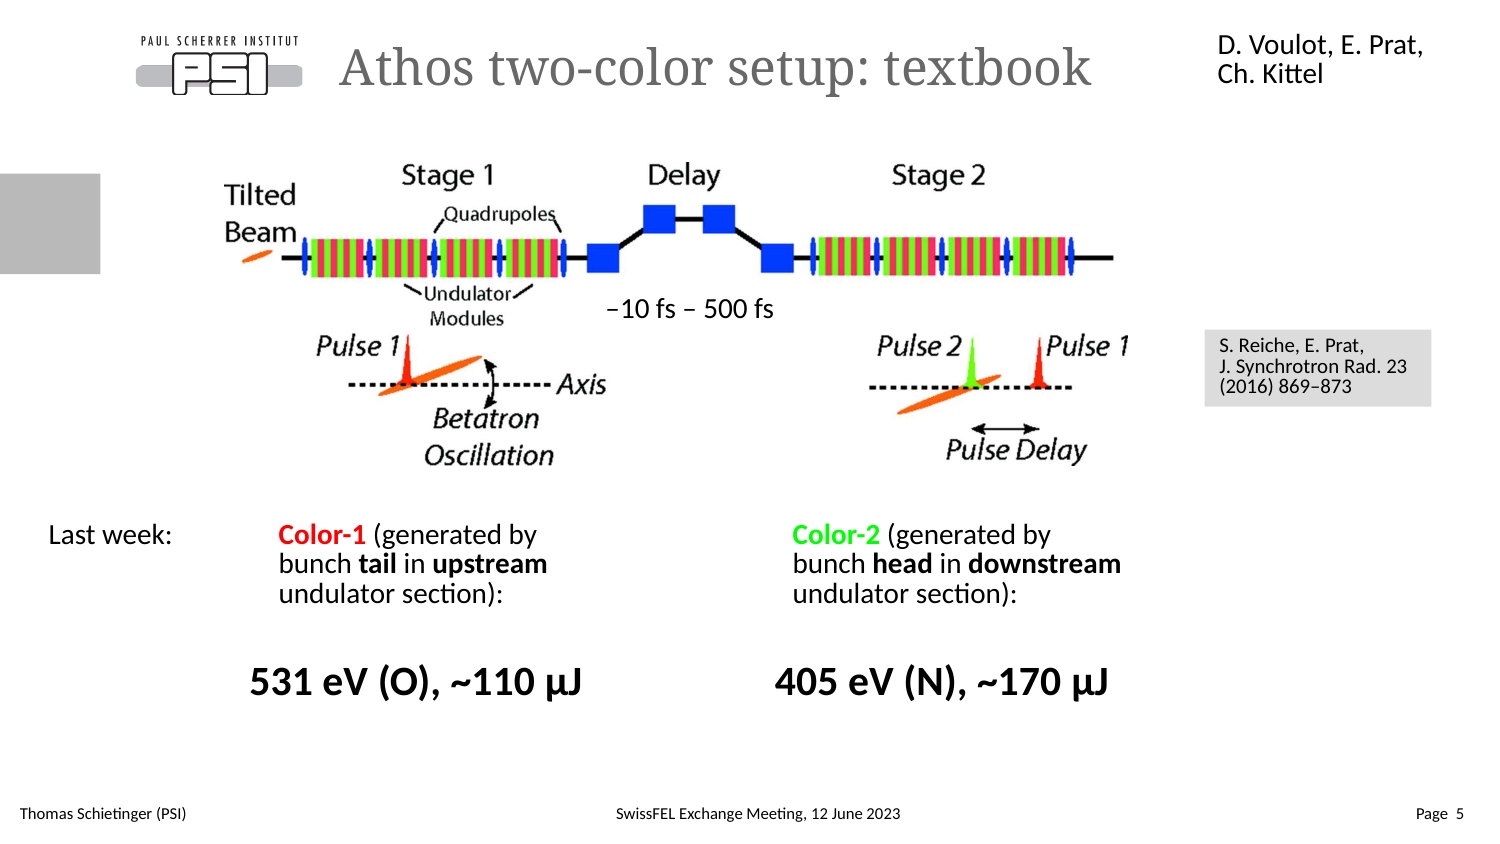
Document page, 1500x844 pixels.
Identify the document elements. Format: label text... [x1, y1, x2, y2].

text_box 405 eV (N), ~170 µJ [760, 656, 1156, 714]
text_box D. Voulot, E. Prat, Ch. Kittel [1202, 24, 1470, 99]
picture [224, 162, 1128, 466]
text_box –10 fs – 500 fs [590, 289, 792, 334]
text_box 531 eV (O), ~110 µJ [234, 656, 640, 714]
title Athos two-color setup: textbook [339, 35, 1441, 98]
text_box Color-1 (generated by bunch tail in upstream undulator section): [264, 515, 626, 618]
text_box Last week: [33, 515, 213, 560]
text_box Color-2 (generated by bunch head in downstream undulator section): [777, 515, 1138, 624]
text_box S. Reiche, E. Prat, J. Synchrotron Rad. 23 (2016) 869–873 [1204, 329, 1432, 407]
